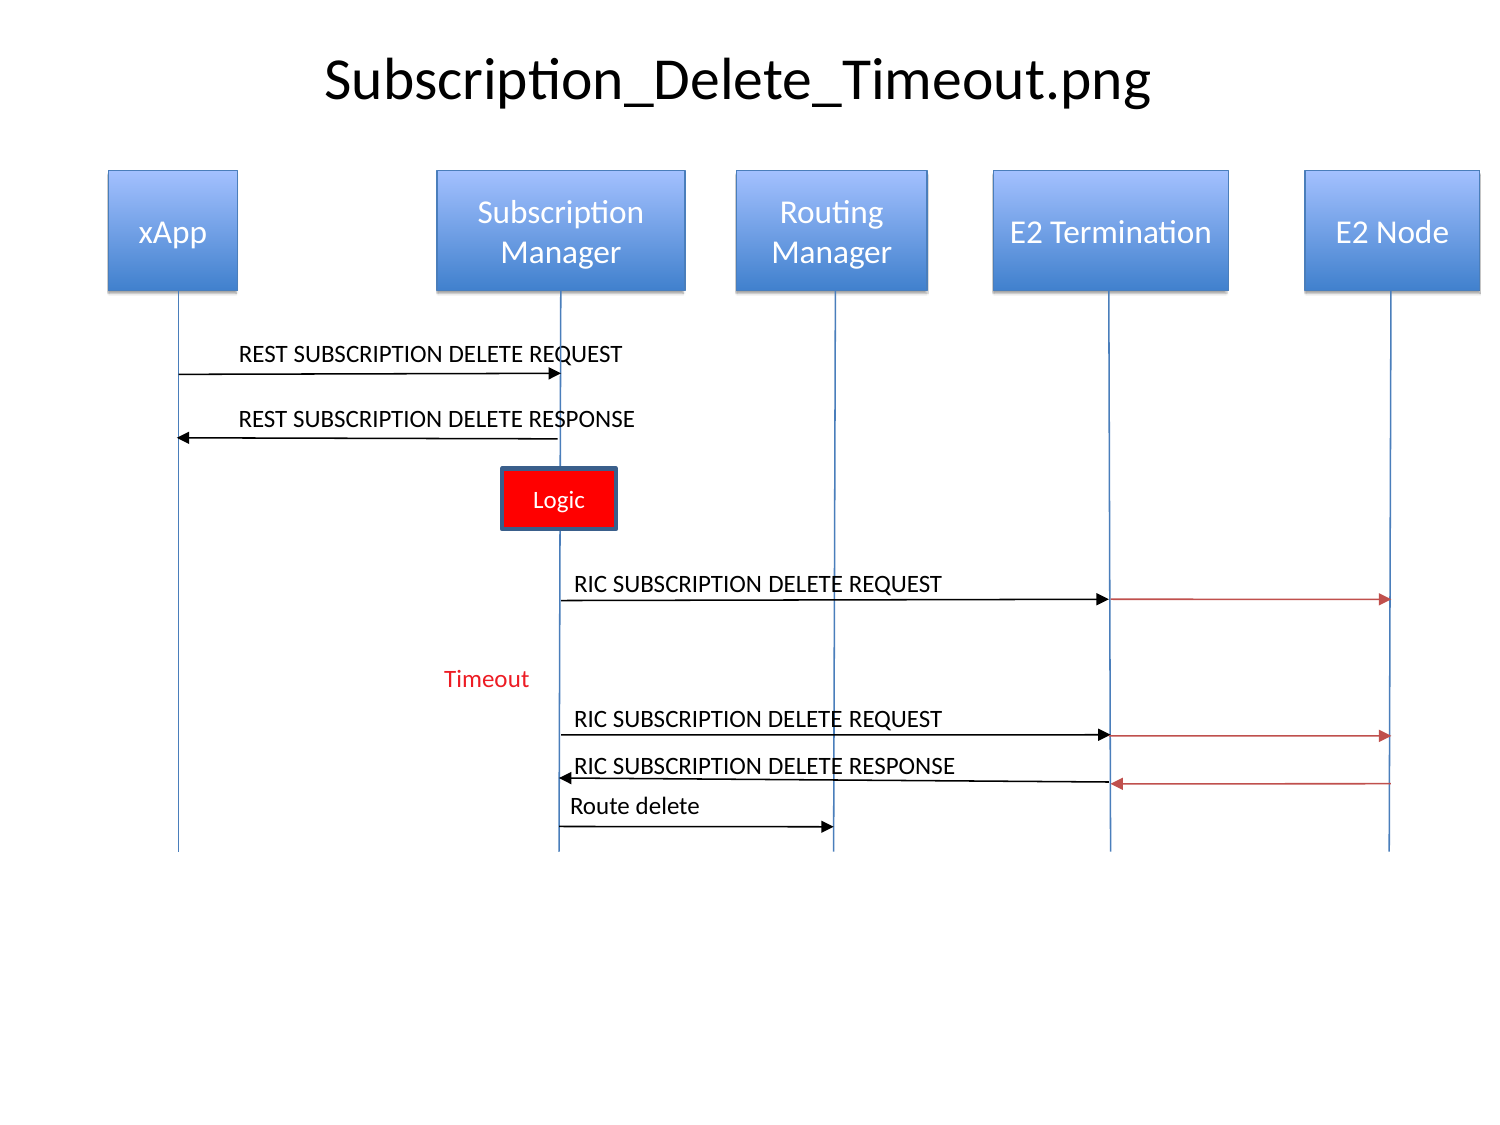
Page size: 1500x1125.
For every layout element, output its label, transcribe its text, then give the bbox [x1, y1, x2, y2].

text_box xApp [108, 170, 238, 291]
text_box RIC SUBSCRIPTION DELETE REQUEST [559, 695, 1063, 741]
text_box E2 Node [1305, 170, 1480, 291]
text_box Logic [502, 468, 617, 530]
text_box REST SUBSCRIPTION DELETE REQUEST [224, 330, 559, 373]
text_box Timeout [429, 654, 573, 700]
text_box Subscription Manager [437, 170, 686, 291]
title Subscription_Delete_Timeout.png [63, 32, 1414, 120]
text_box E2 Termination [993, 170, 1229, 291]
text_box Route delete [555, 781, 762, 827]
text_box RIC SUBSCRIPTION DELETE RESPONSE [559, 742, 1075, 788]
text_box REST SUBSCRIPTION DELETE REQUEST [562, 330, 639, 376]
text_box RIC SUBSCRIPTION DELETE REQUEST [559, 559, 1063, 605]
text_box REST SUBSCRIPTION DELETE RESPONSE [223, 395, 651, 441]
text_box Routing Manager [736, 170, 928, 291]
